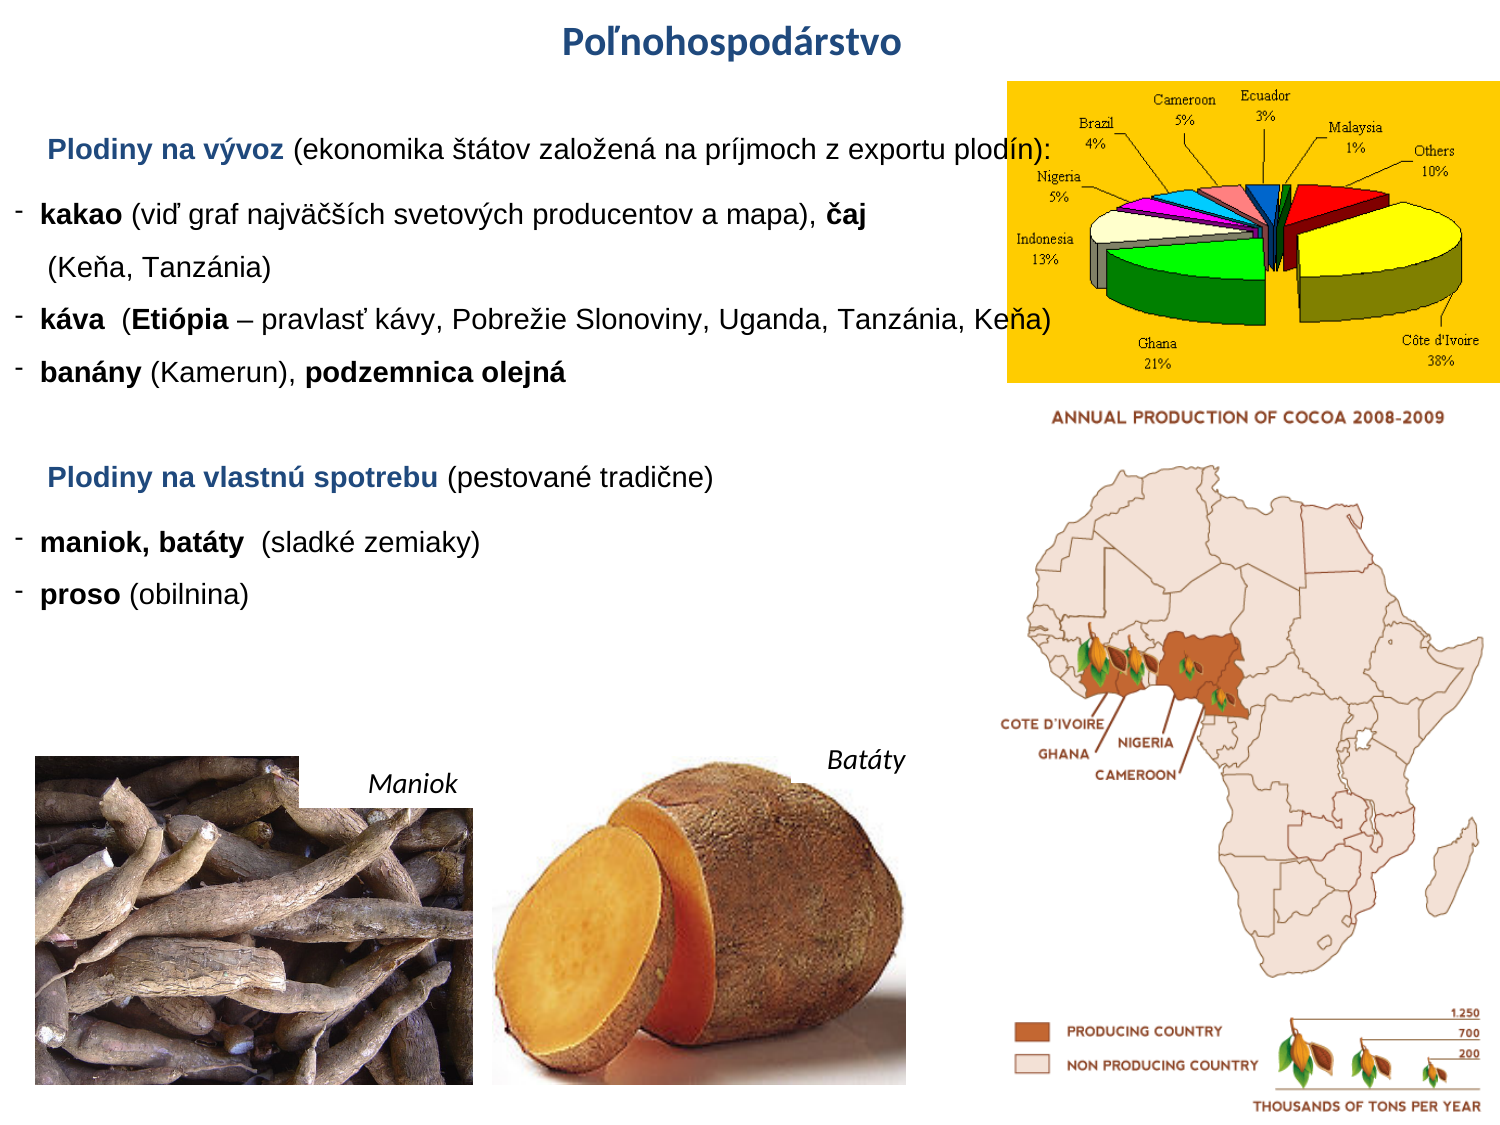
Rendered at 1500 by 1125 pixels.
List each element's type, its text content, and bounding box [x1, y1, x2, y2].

text_box Poľnohospodárstvo [292, 6, 1172, 72]
picture [35, 756, 473, 1086]
picture [1007, 81, 1500, 383]
picture [996, 398, 1500, 1125]
text_box Plodiny na vývoz (ekonomika štátov založená na príjmoch z exportu plodín): kakao (viď graf najväčších svetových producentov a mapa), čaj (Keňa, Tanzánia) káva (Etiópia – pravlasť kávy, Pobrežie Slonoviny, Uganda, Tanzánia, Keňa) banány (Kamerun), podzemnica olejná Plodiny na vlastnú spotrebu (pestované tradične) maniok, batáty (sladké zemiaky) proso (obilnina) [0, 105, 1418, 671]
picture [492, 756, 906, 1086]
text_box Batáty [791, 732, 921, 783]
text_box Maniok [299, 756, 473, 808]
